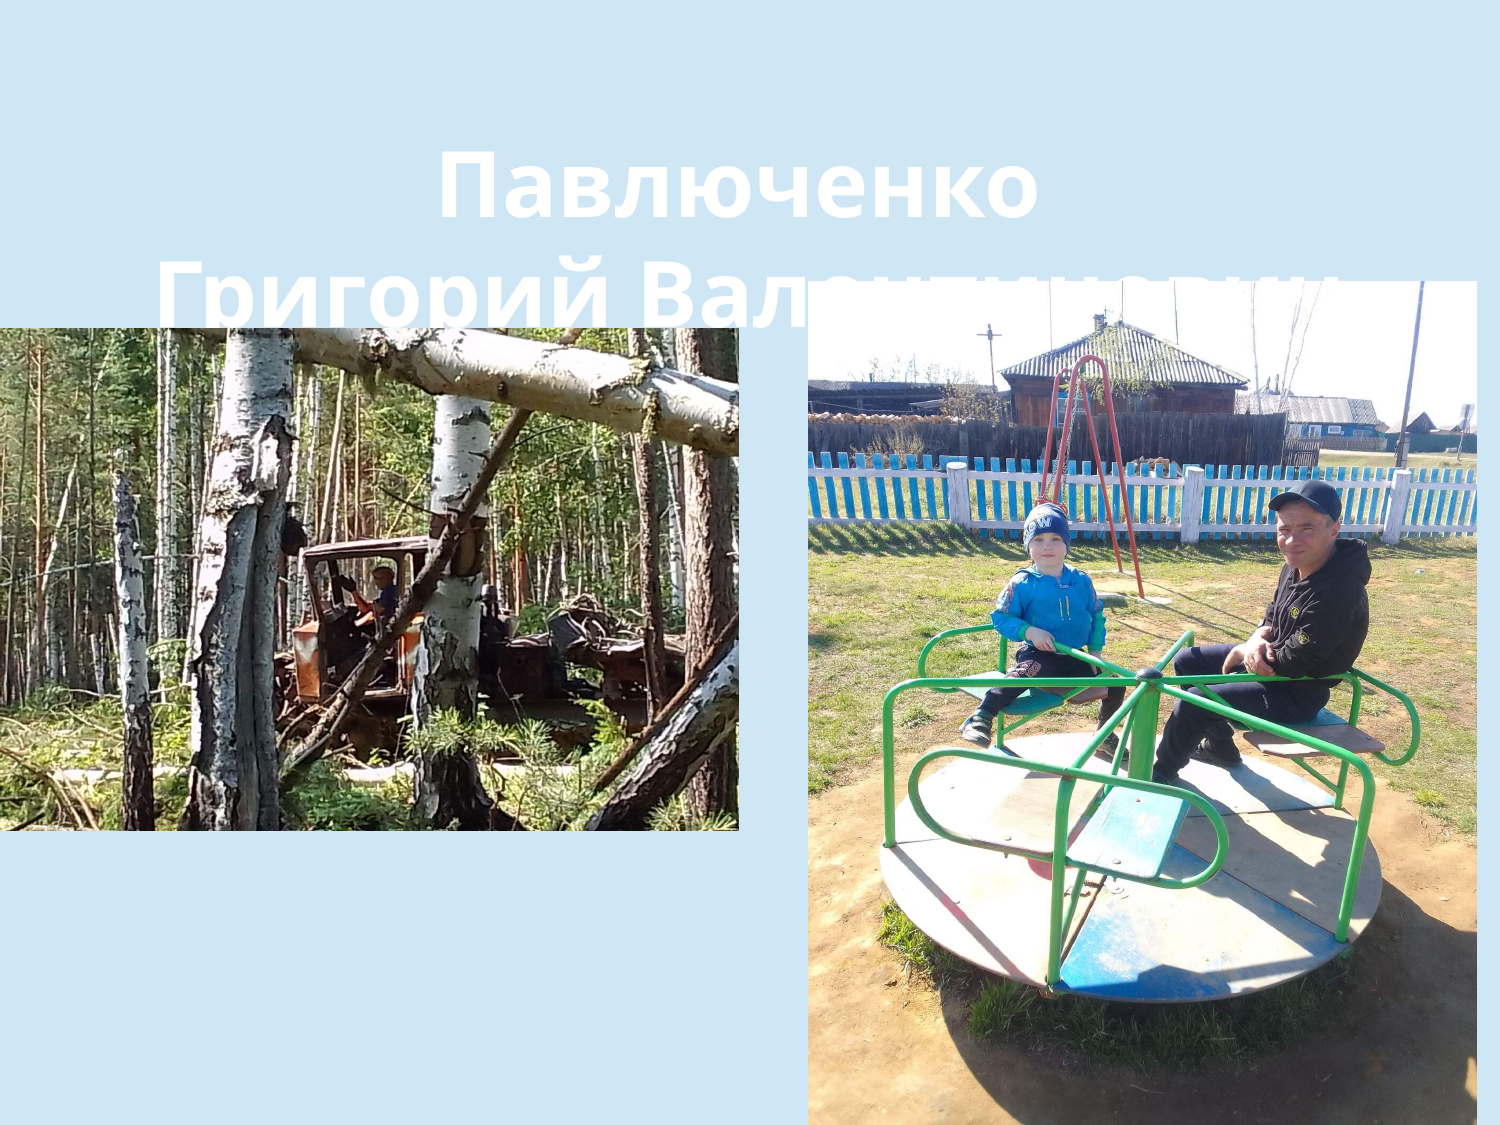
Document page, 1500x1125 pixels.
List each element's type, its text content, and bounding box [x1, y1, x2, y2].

title Павлюченко Григорий Валентинович [29, 8, 1471, 197]
list [773, 267, 1471, 1010]
picture [0, 328, 739, 831]
picture [808, 281, 1477, 1125]
